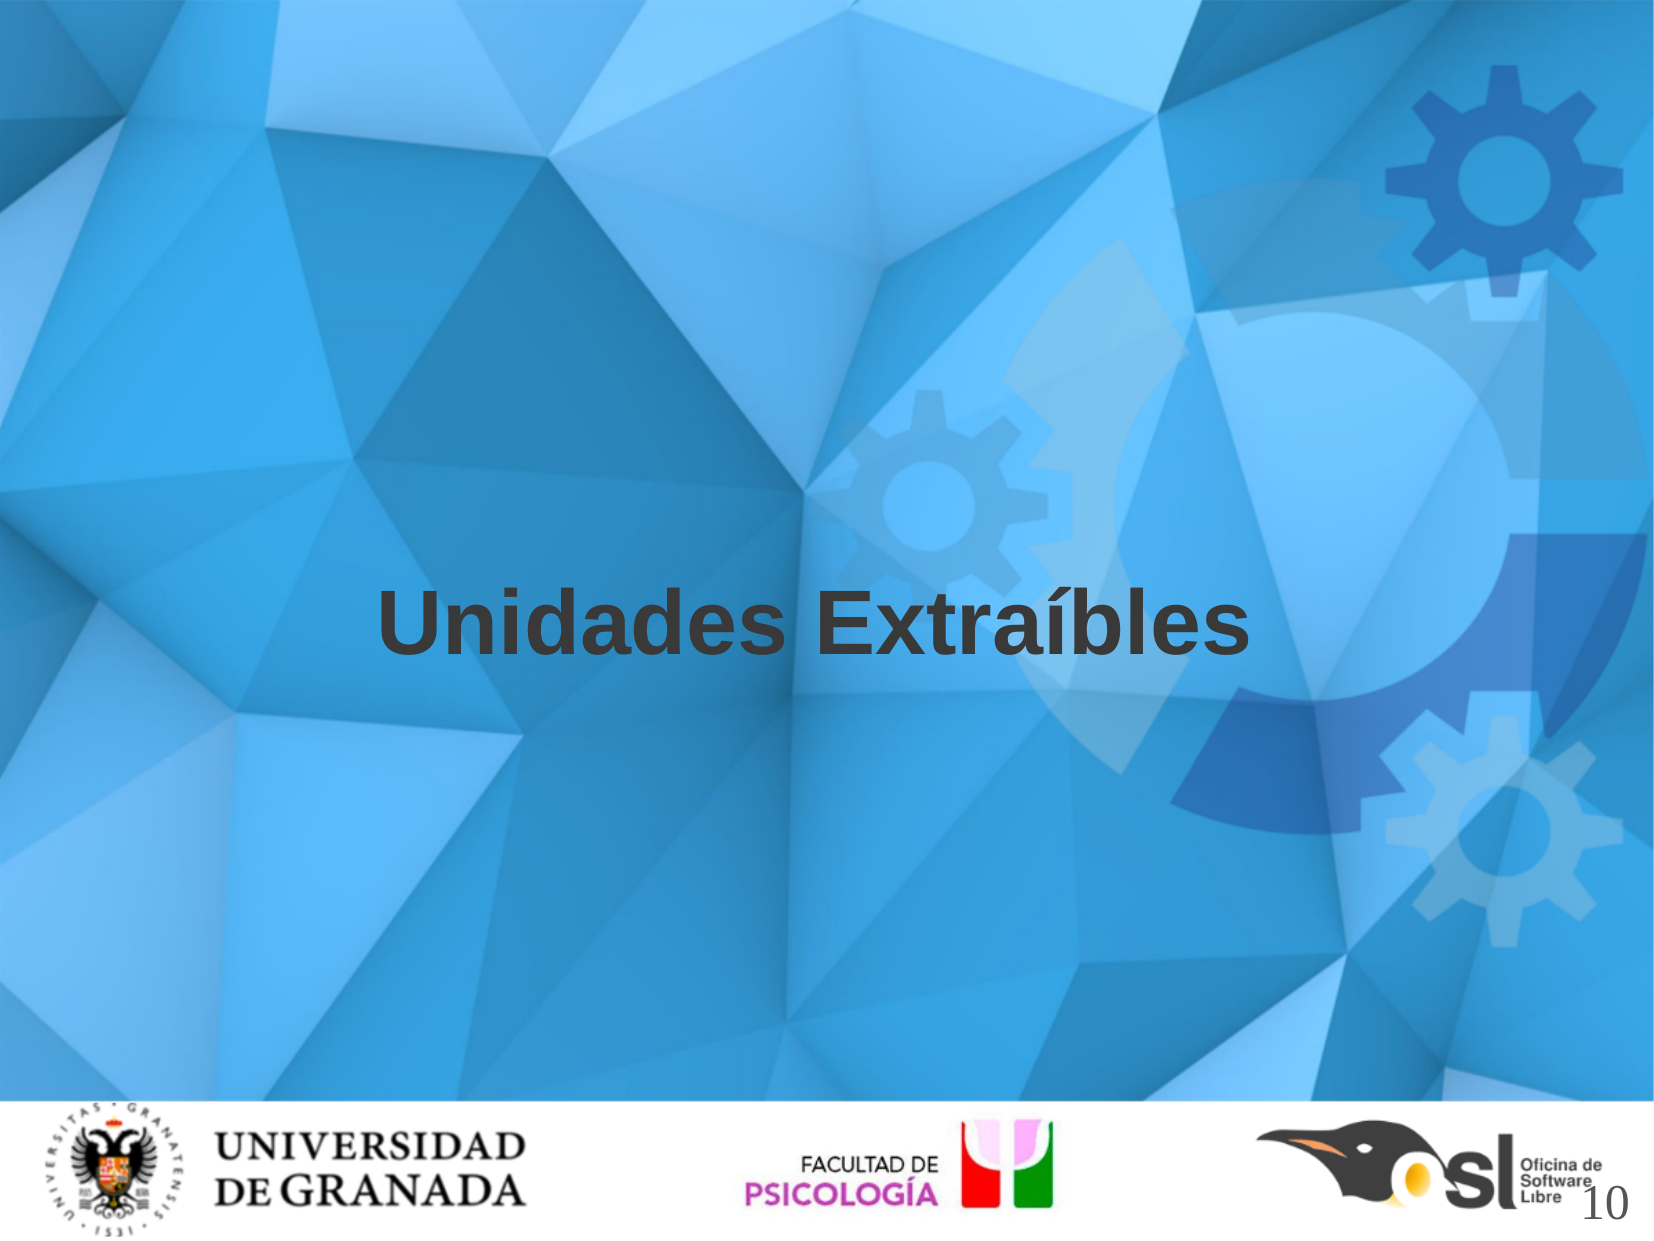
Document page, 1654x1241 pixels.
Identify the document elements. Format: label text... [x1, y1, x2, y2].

title Unidades Extraíbles [70, 519, 1559, 727]
picture [0, 0, 1654, 1241]
